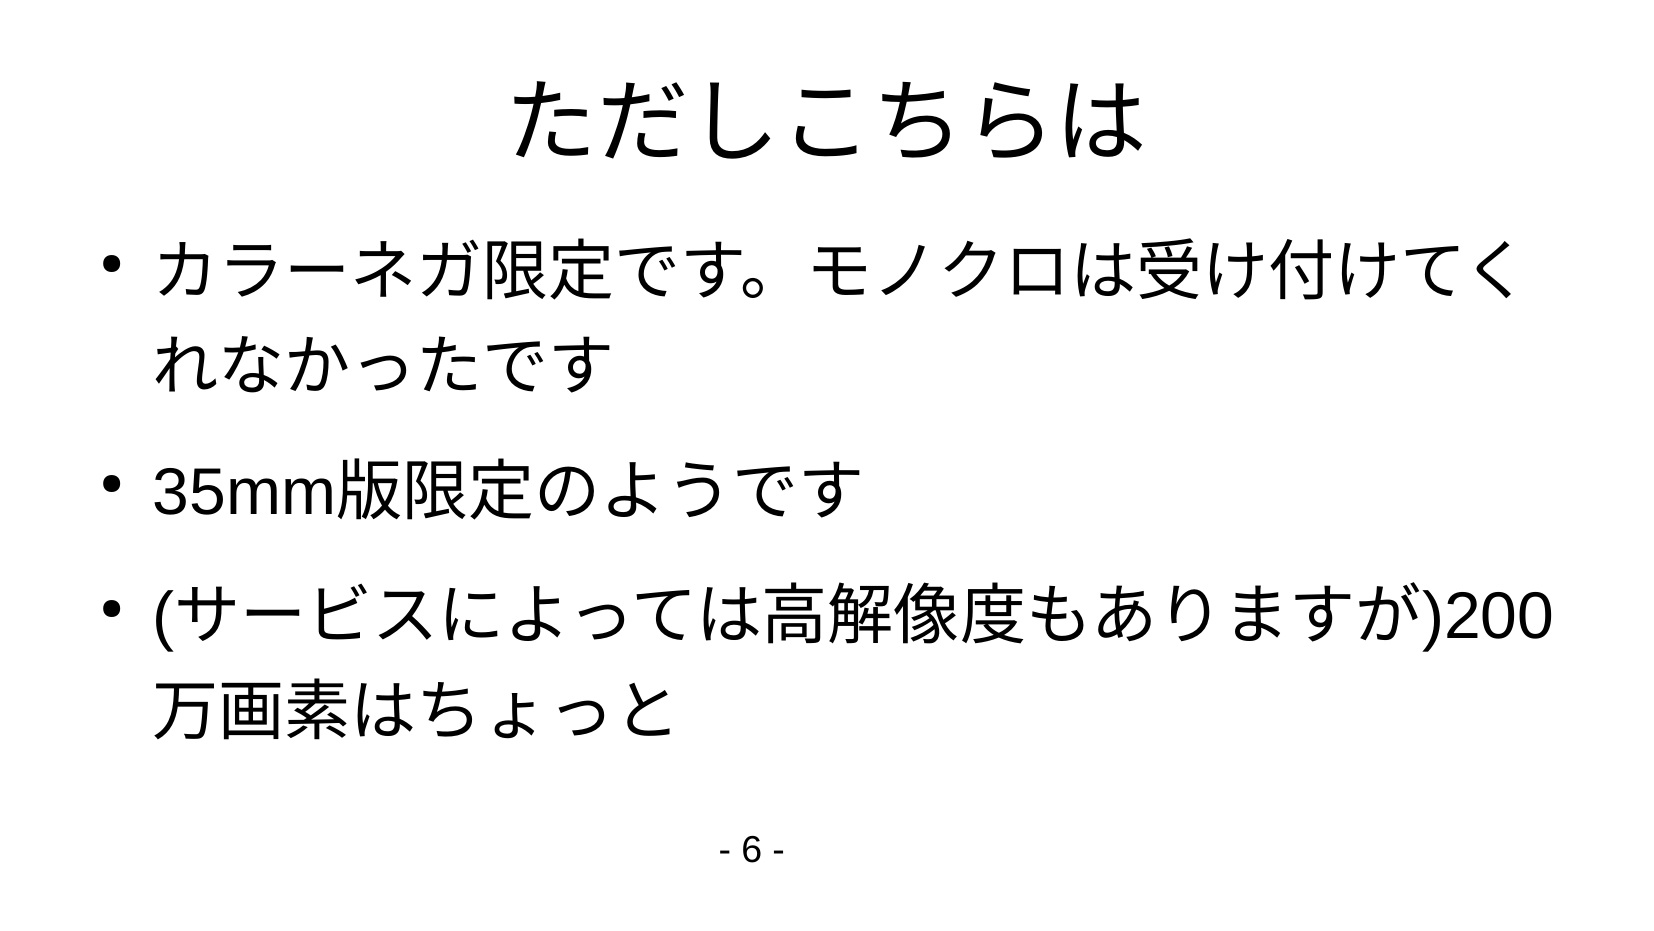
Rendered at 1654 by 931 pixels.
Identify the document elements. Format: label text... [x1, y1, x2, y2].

title ただしこちらは [82, 37, 1571, 193]
list カラーネガ限定です。モノクロは受け付けてくれなかったです 35mm版限定のようです (サービスによっては高解像度もありますが)200万画素はちょっと [82, 217, 1571, 758]
text_box - <番号> - [728, 821, 926, 892]
